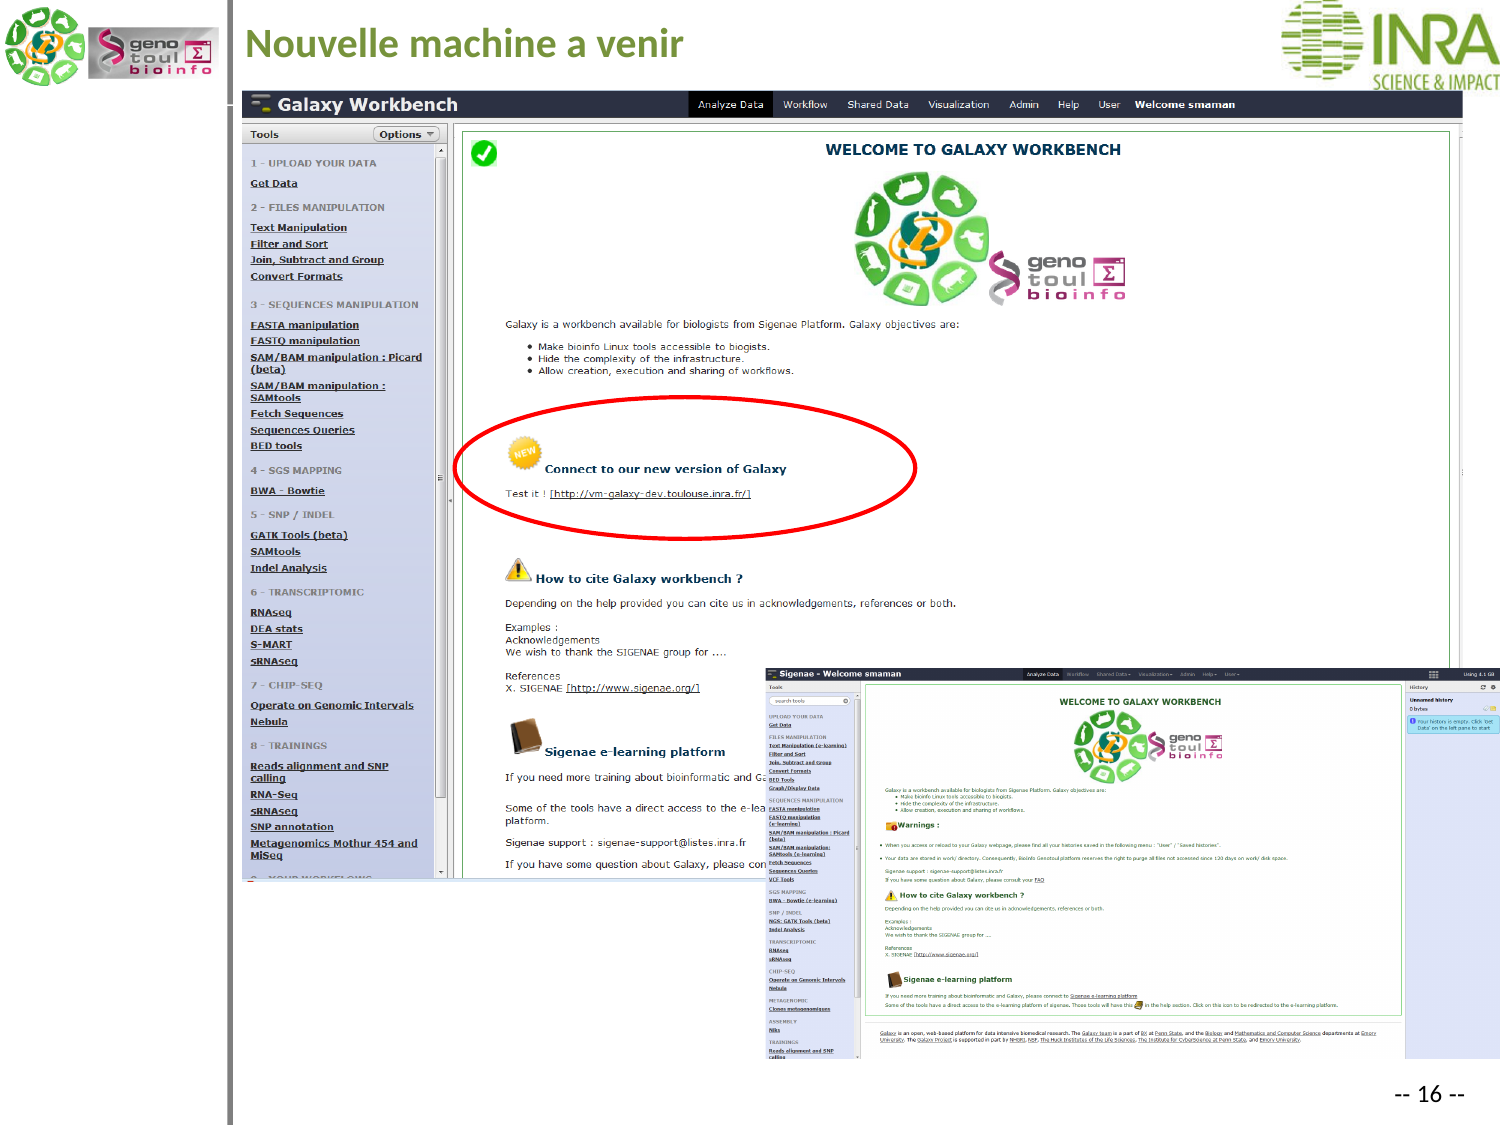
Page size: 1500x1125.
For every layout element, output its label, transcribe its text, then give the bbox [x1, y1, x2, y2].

picture [242, 90, 1500, 1059]
text_box Nouvelle machine a venir [230, 19, 1270, 86]
